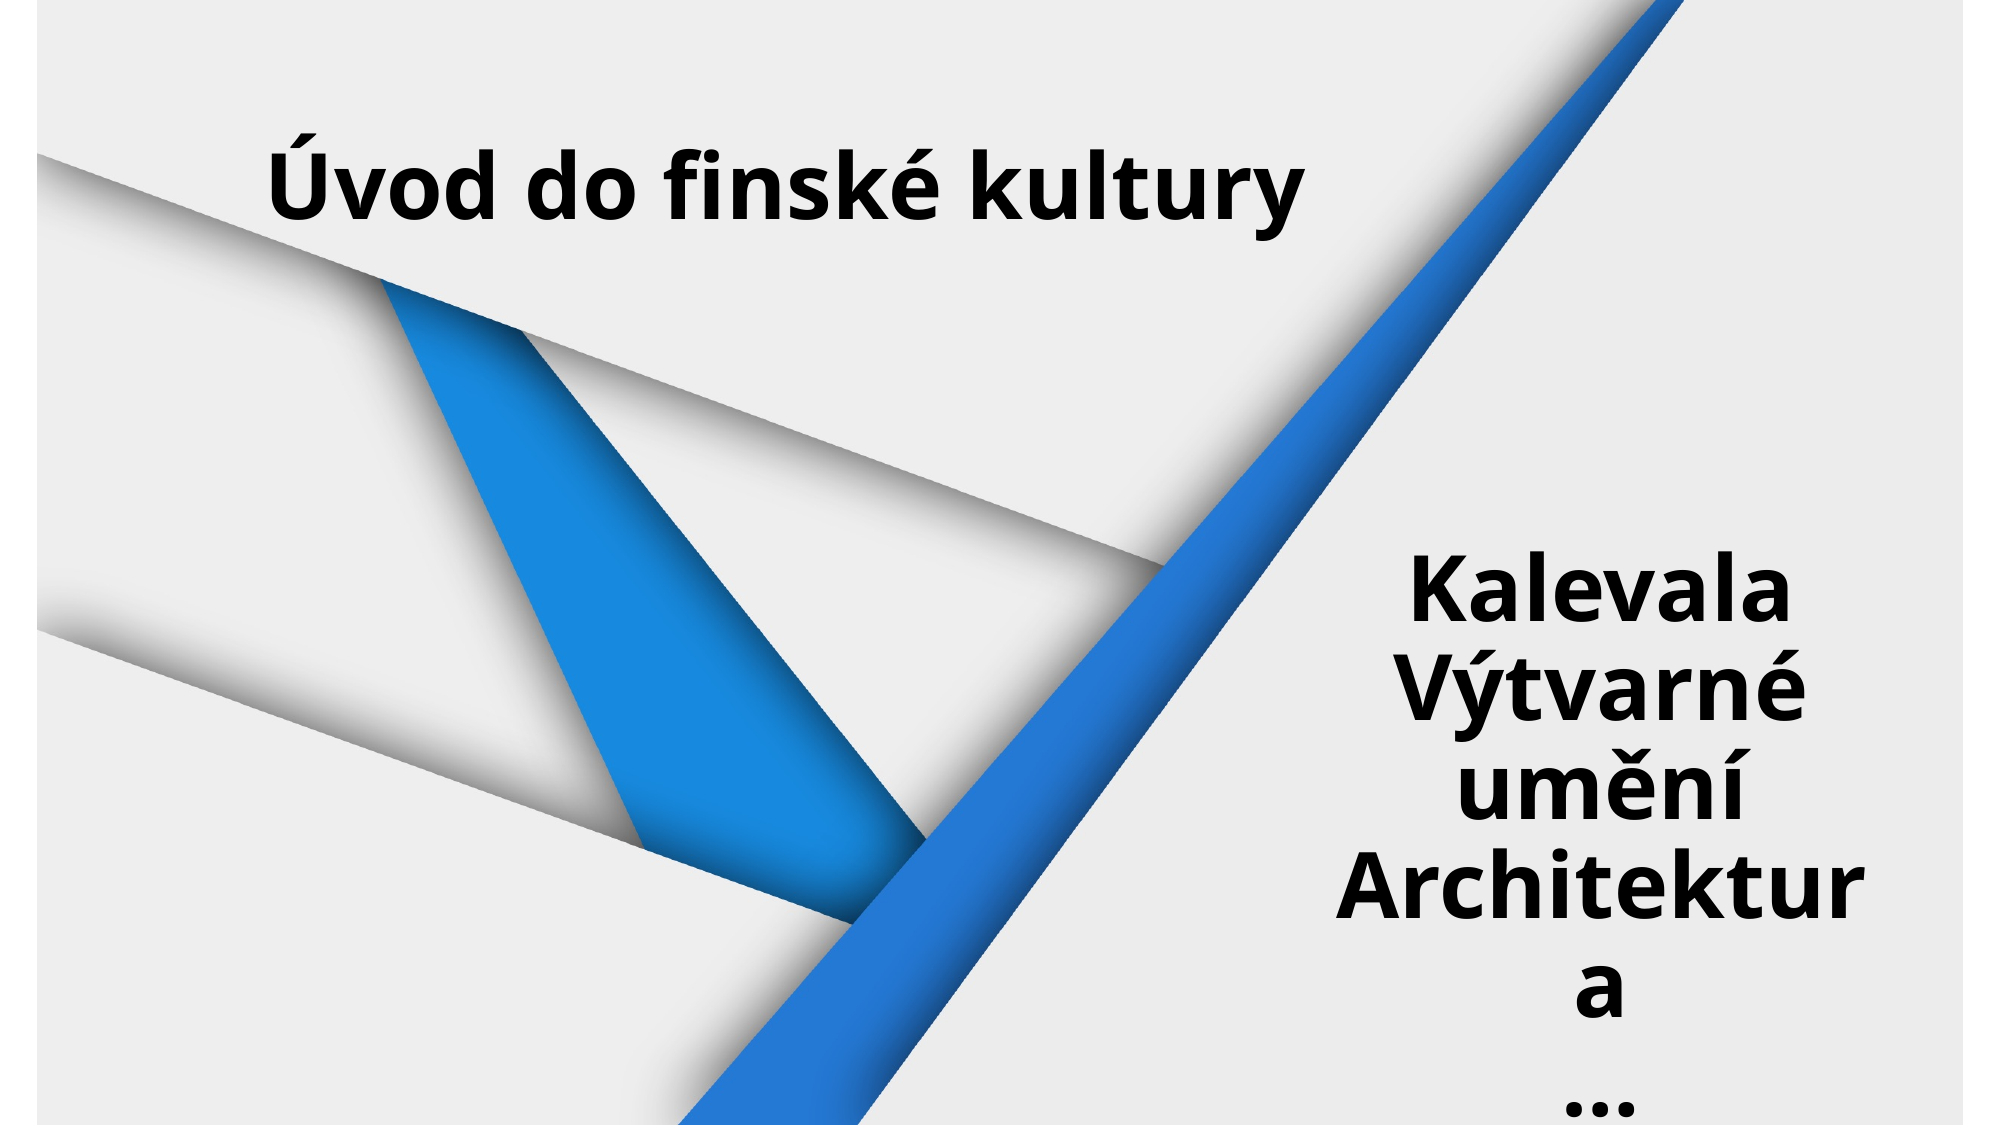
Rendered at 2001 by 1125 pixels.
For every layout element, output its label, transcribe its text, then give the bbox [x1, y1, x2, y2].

text_box Kalevala Výtvarné umění Architektura … [1303, 535, 1899, 964]
title Úvod do finské kultury [249, 132, 1741, 939]
picture [37, 0, 1963, 1125]
